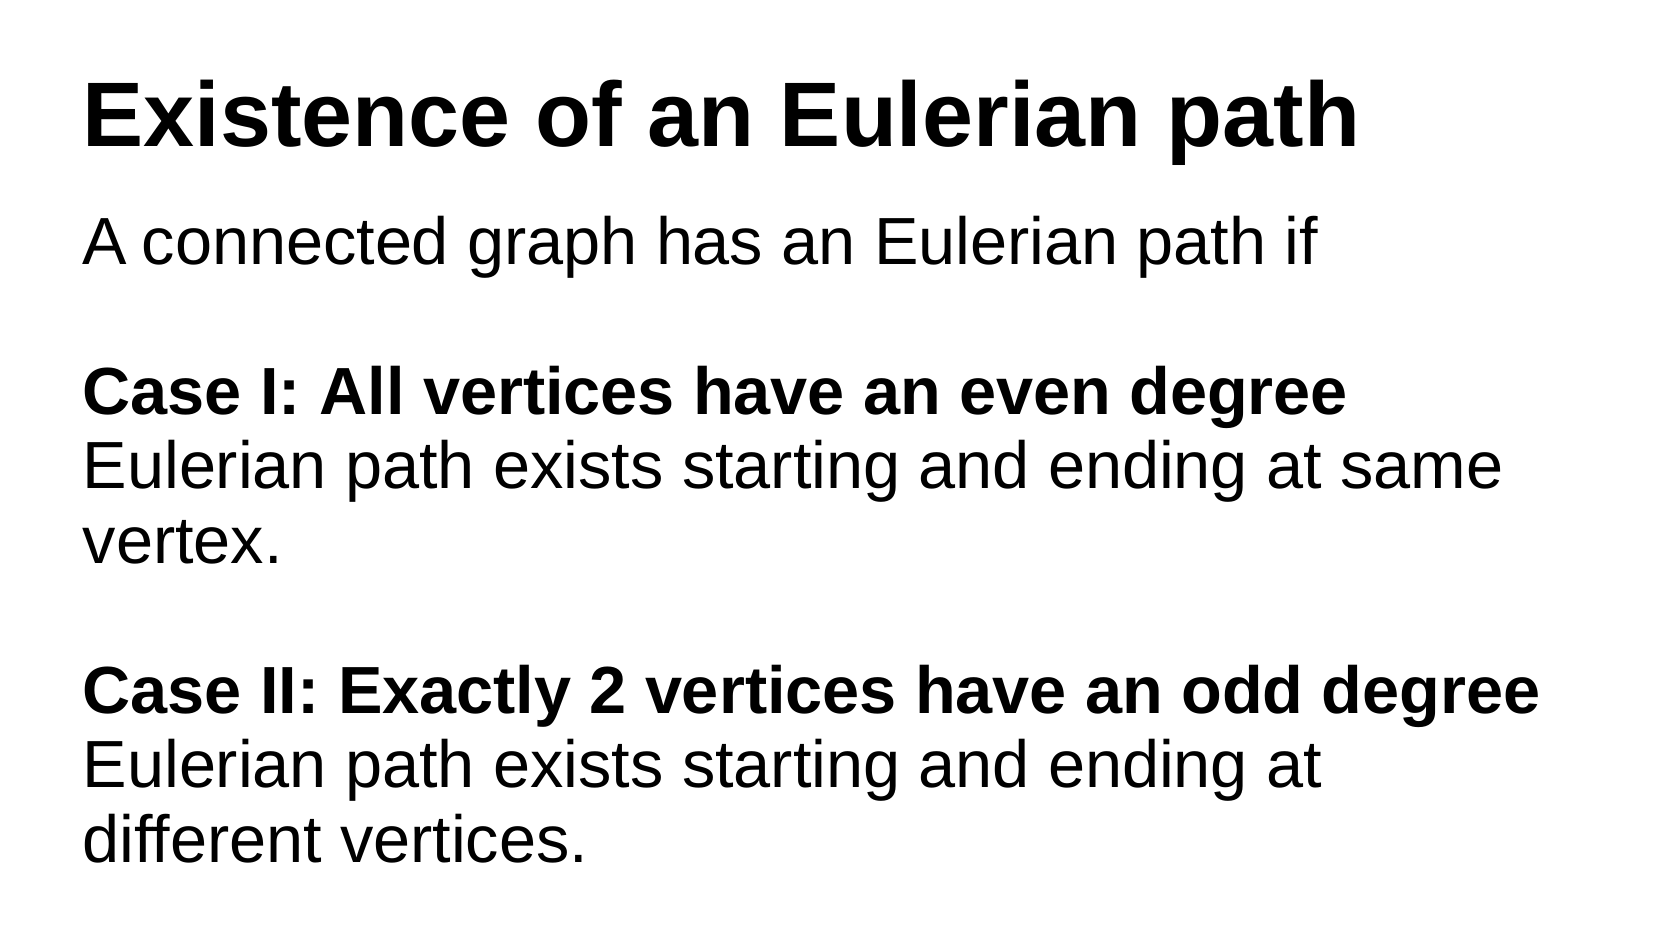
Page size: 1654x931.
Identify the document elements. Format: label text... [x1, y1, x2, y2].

subtitle A connected graph has an Eulerian path if Case I: All vertices have an even degree Eulerian path exists starting and ending at same vertex. Case II: Exactly 2 vertices have an odd degree Eulerian path exists starting and ending at different vertices. [82, 150, 1571, 931]
title Existence of an Eulerian path [82, 37, 1571, 150]
